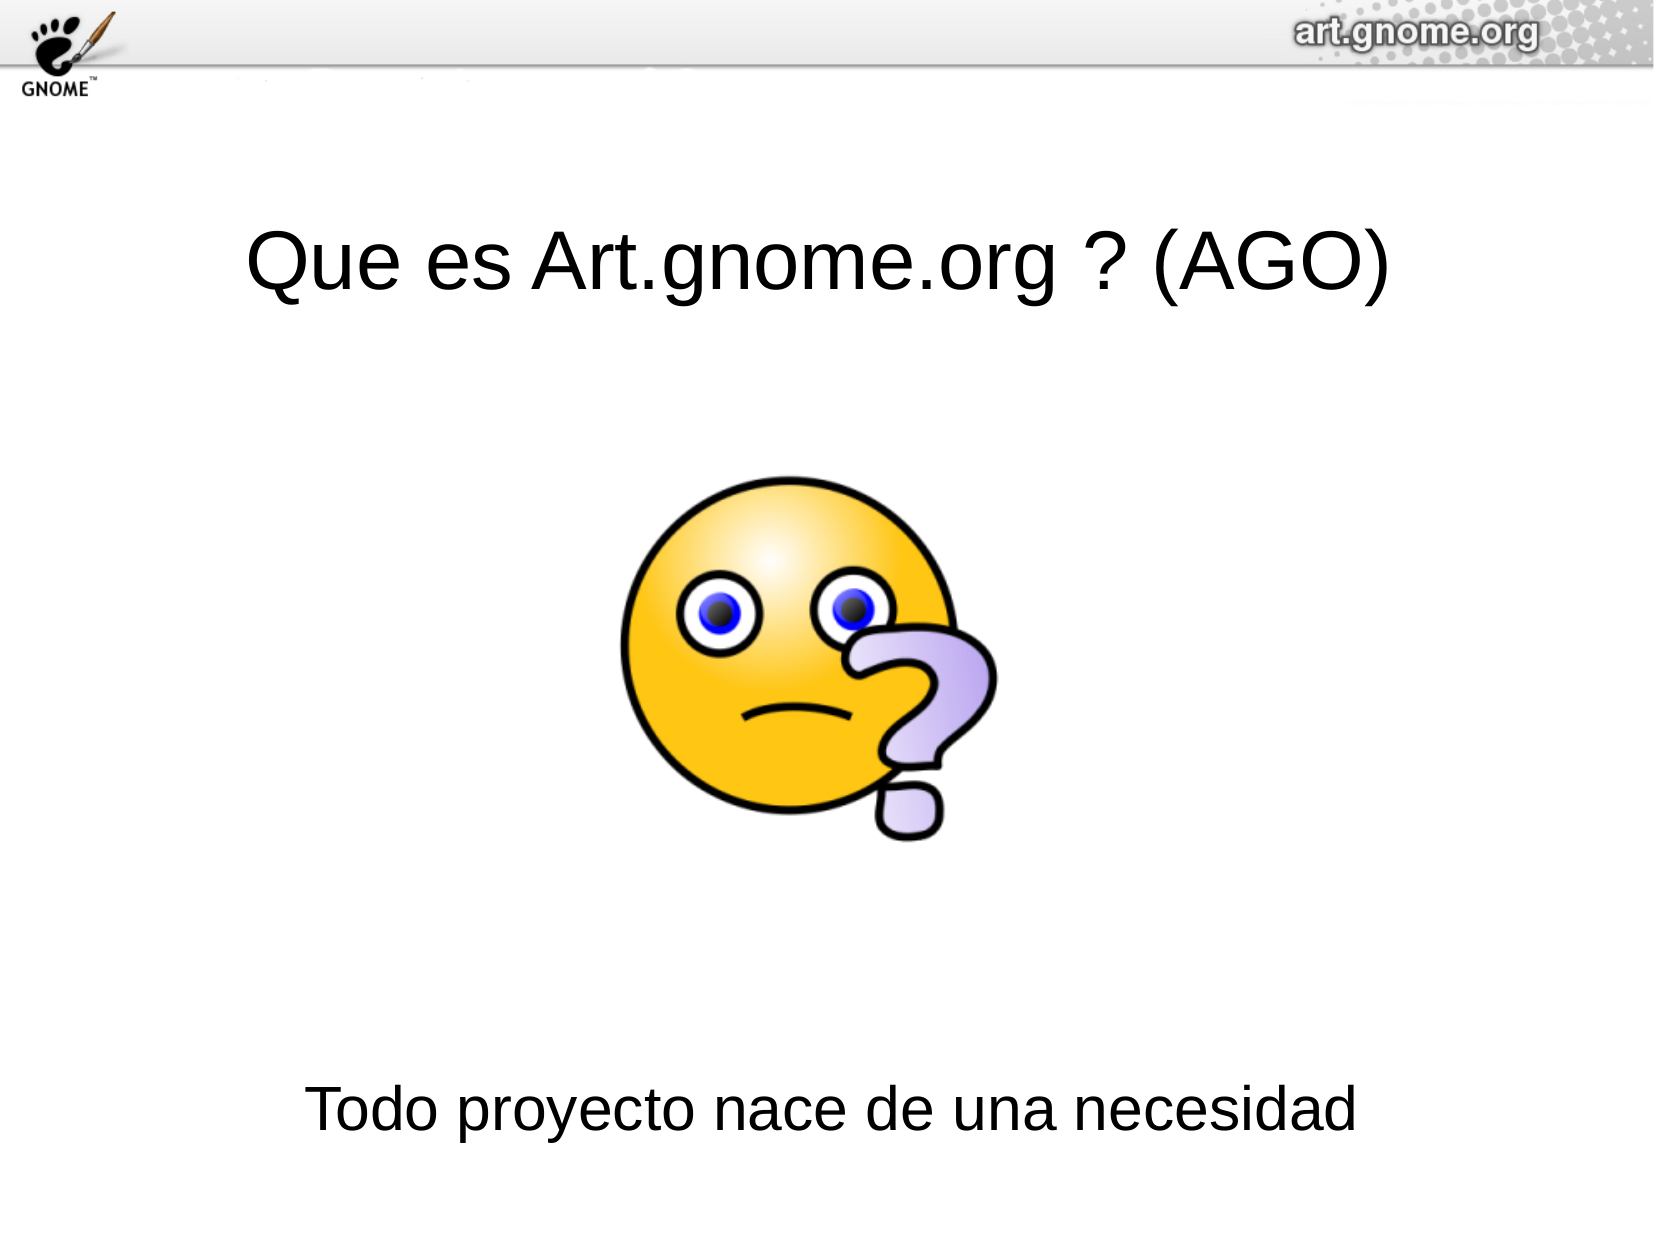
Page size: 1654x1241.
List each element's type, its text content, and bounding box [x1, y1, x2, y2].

text_box Que es Art.gnome.org ? (AGO) [230, 206, 1408, 315]
picture [0, 0, 1654, 112]
picture [531, 425, 1032, 926]
text_box Todo proyecto nace de una necesidad [289, 1067, 1375, 1152]
